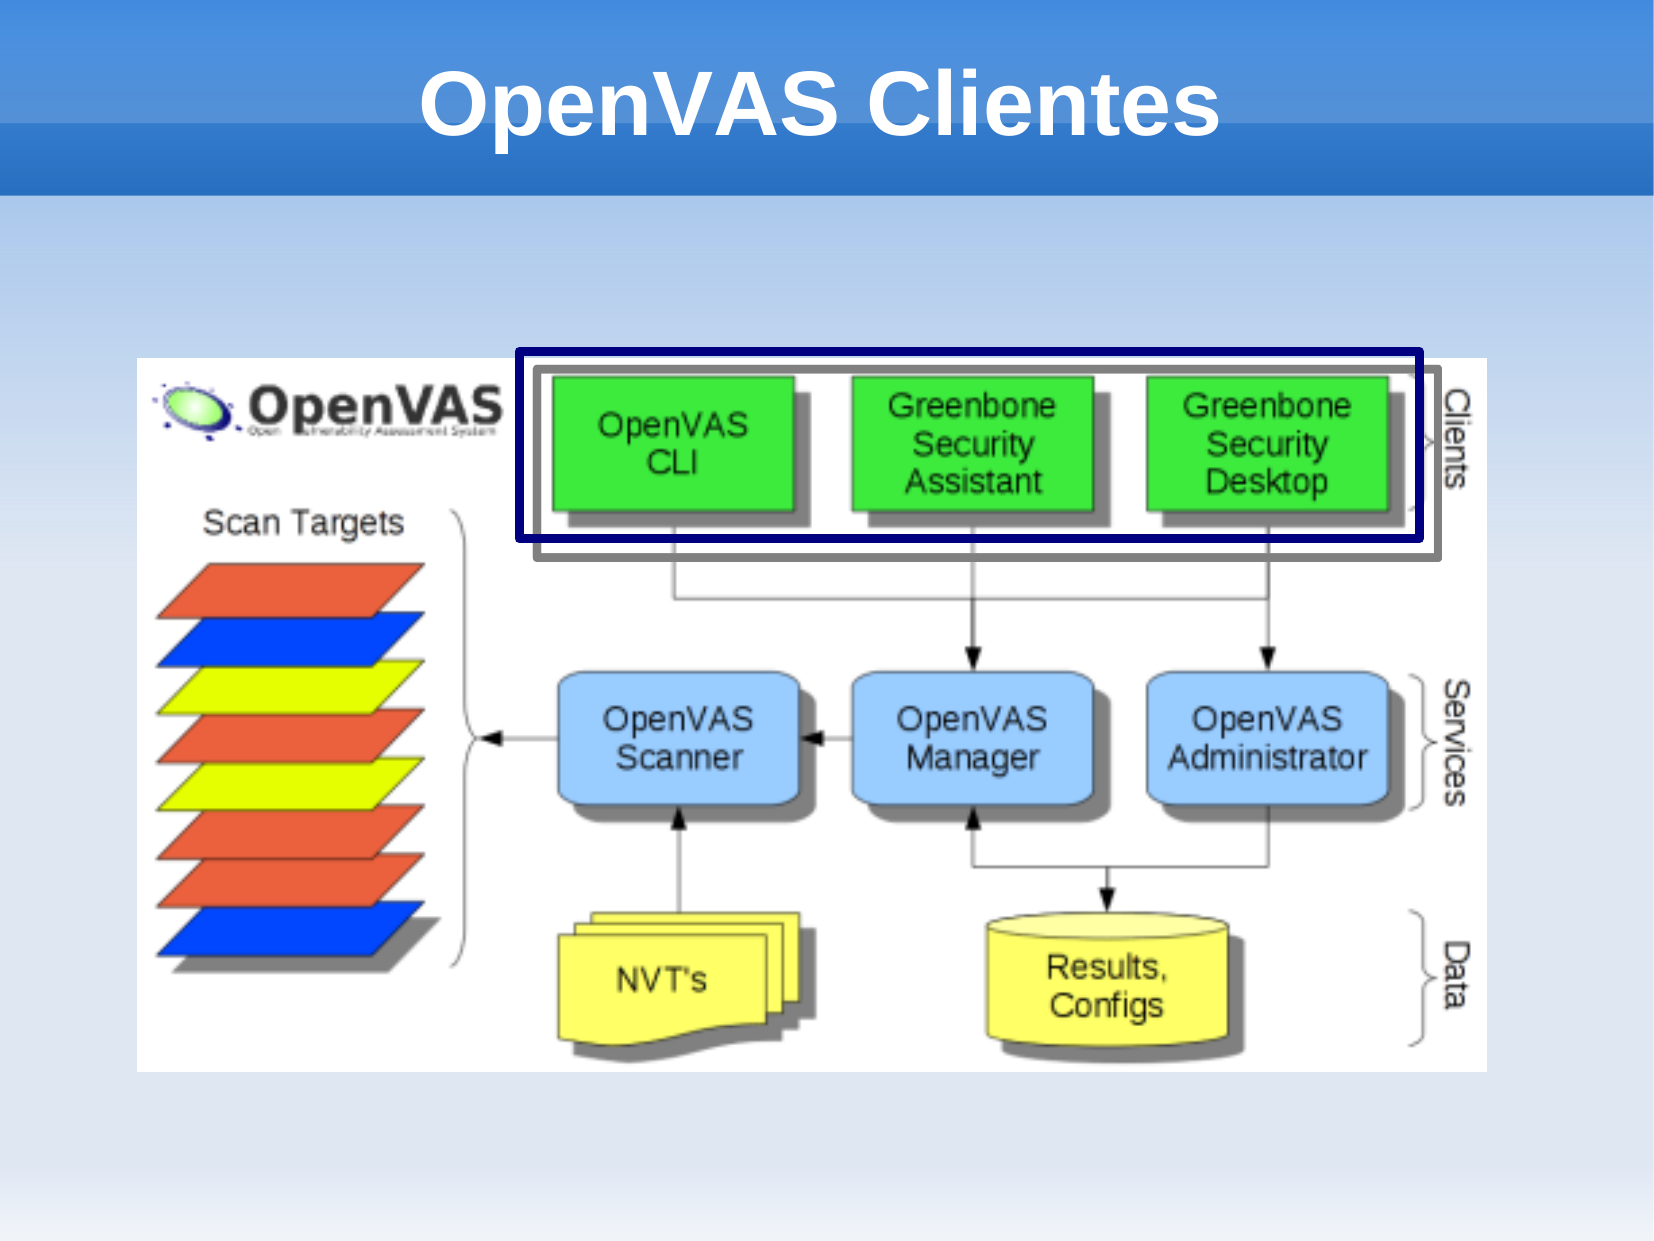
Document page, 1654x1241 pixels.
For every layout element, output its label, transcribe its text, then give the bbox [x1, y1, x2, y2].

picture [0, 0, 1654, 1241]
title OpenVAS Clientes [76, 0, 1565, 208]
